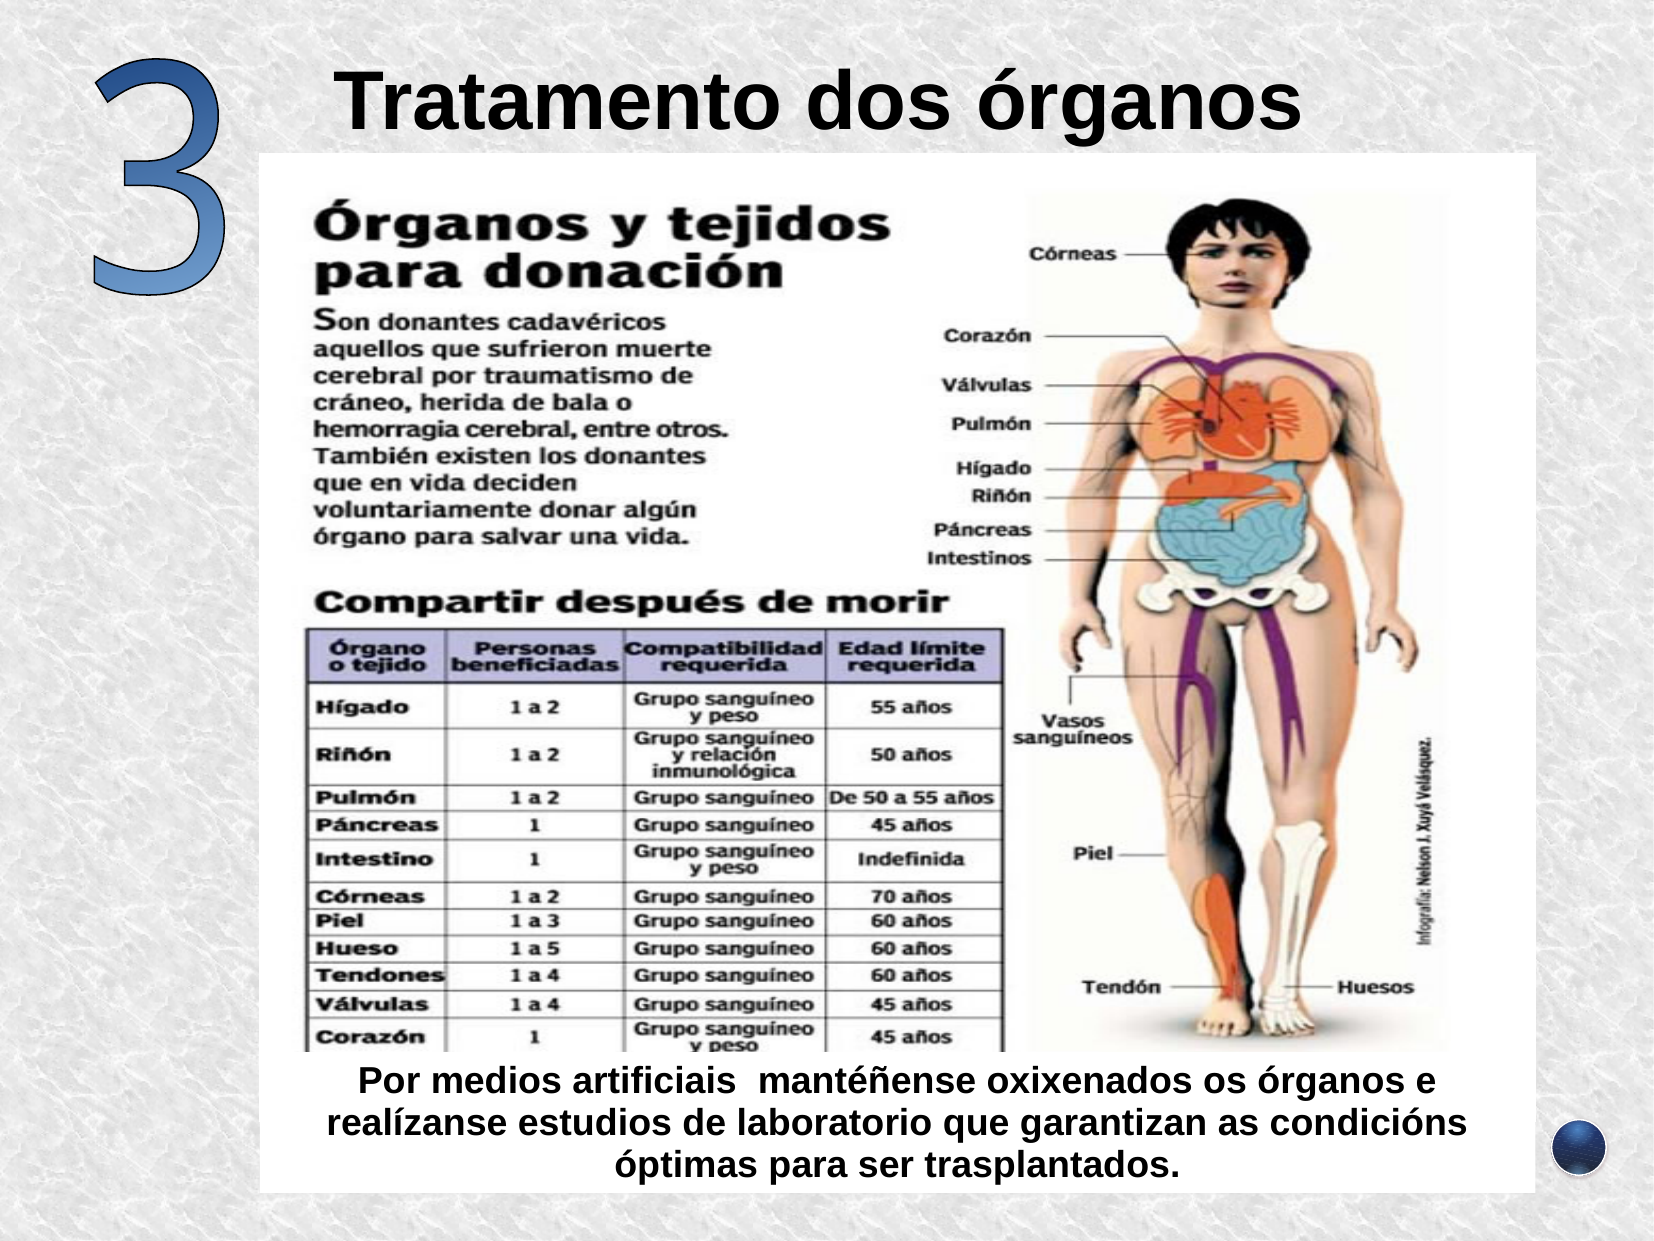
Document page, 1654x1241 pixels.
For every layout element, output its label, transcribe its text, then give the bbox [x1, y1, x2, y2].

text_box Tratamento dos órganos [318, 47, 1441, 153]
text_box 3 [94, 58, 225, 296]
picture [0, 0, 1654, 1241]
text_box Por medios artificiais mantéñense oxixenados os órganos e realízanse estudios de laboratorio que garantizan as condicións óptimas para ser trasplantados. [259, 1052, 1536, 1193]
